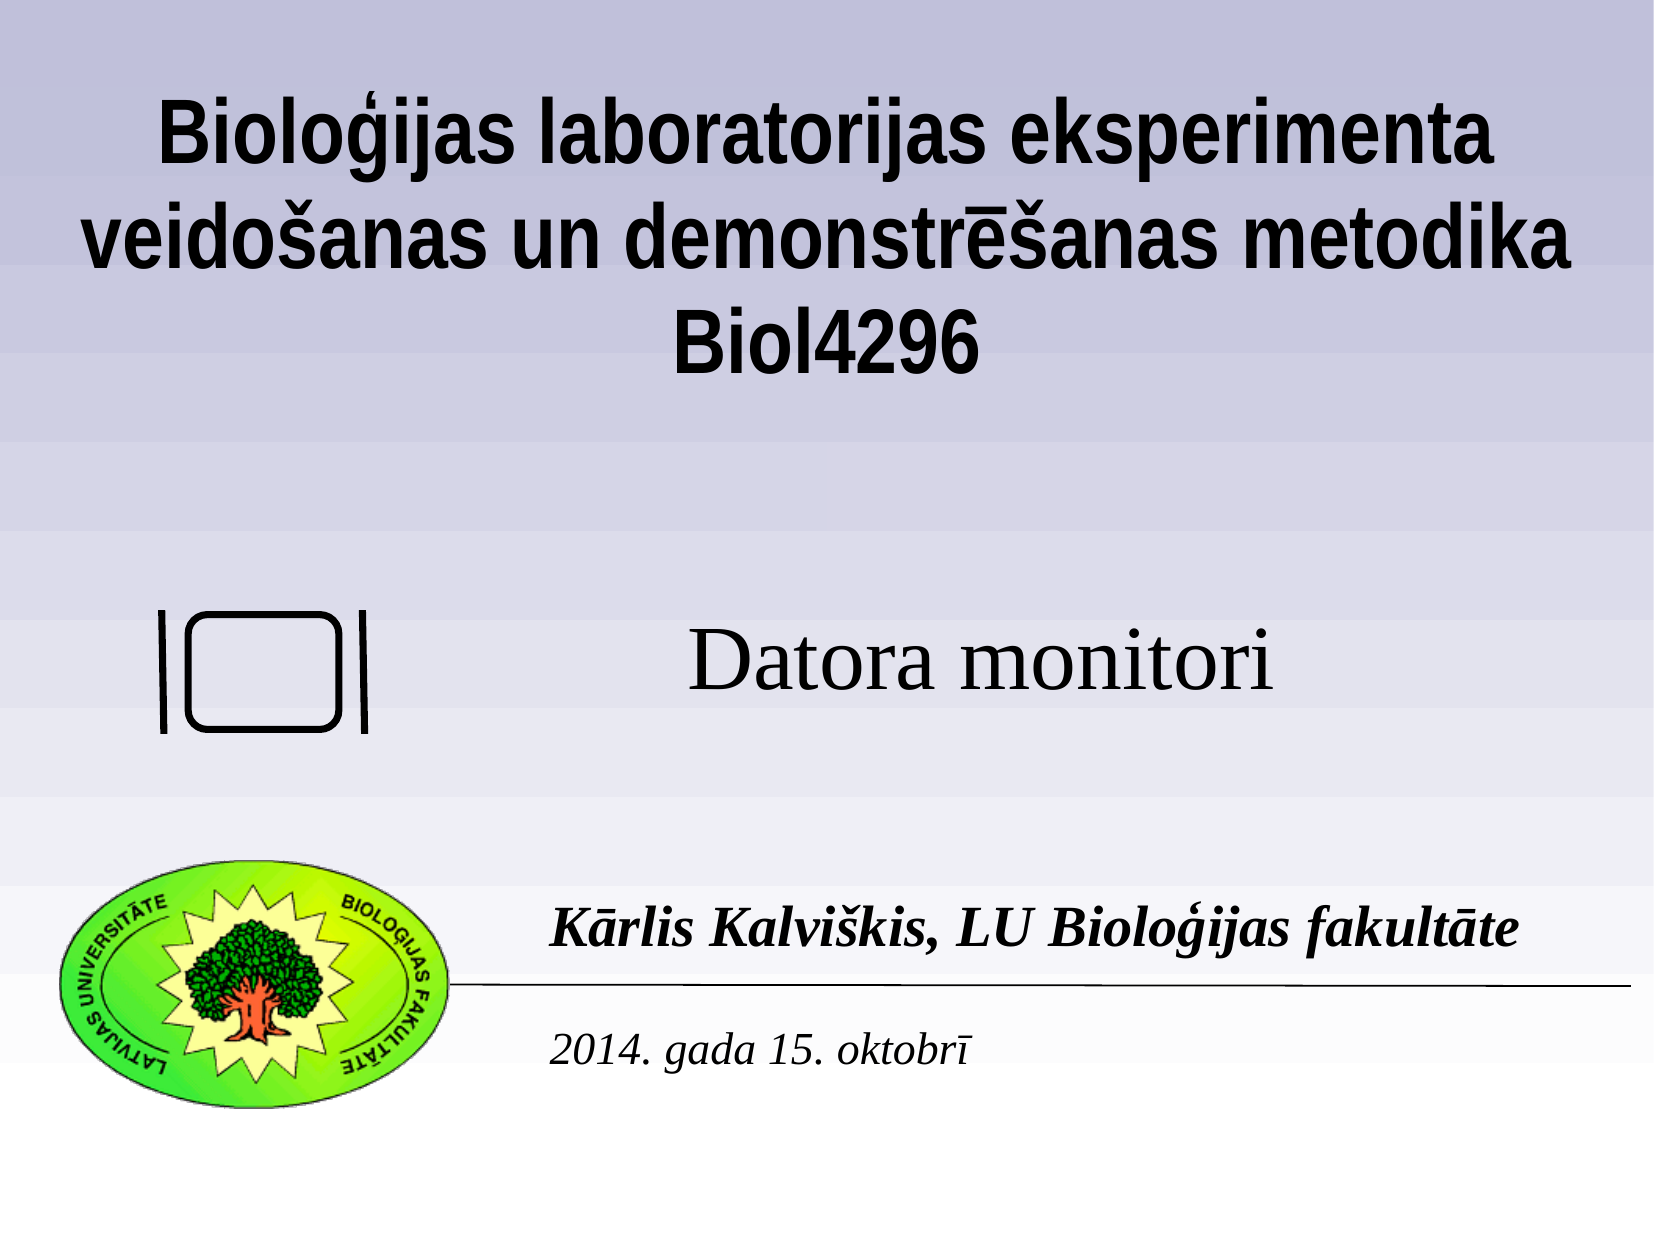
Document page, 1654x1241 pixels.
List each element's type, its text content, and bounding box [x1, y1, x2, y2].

title Datora monitori [332, 456, 1632, 861]
picture [0, 0, 1654, 1241]
